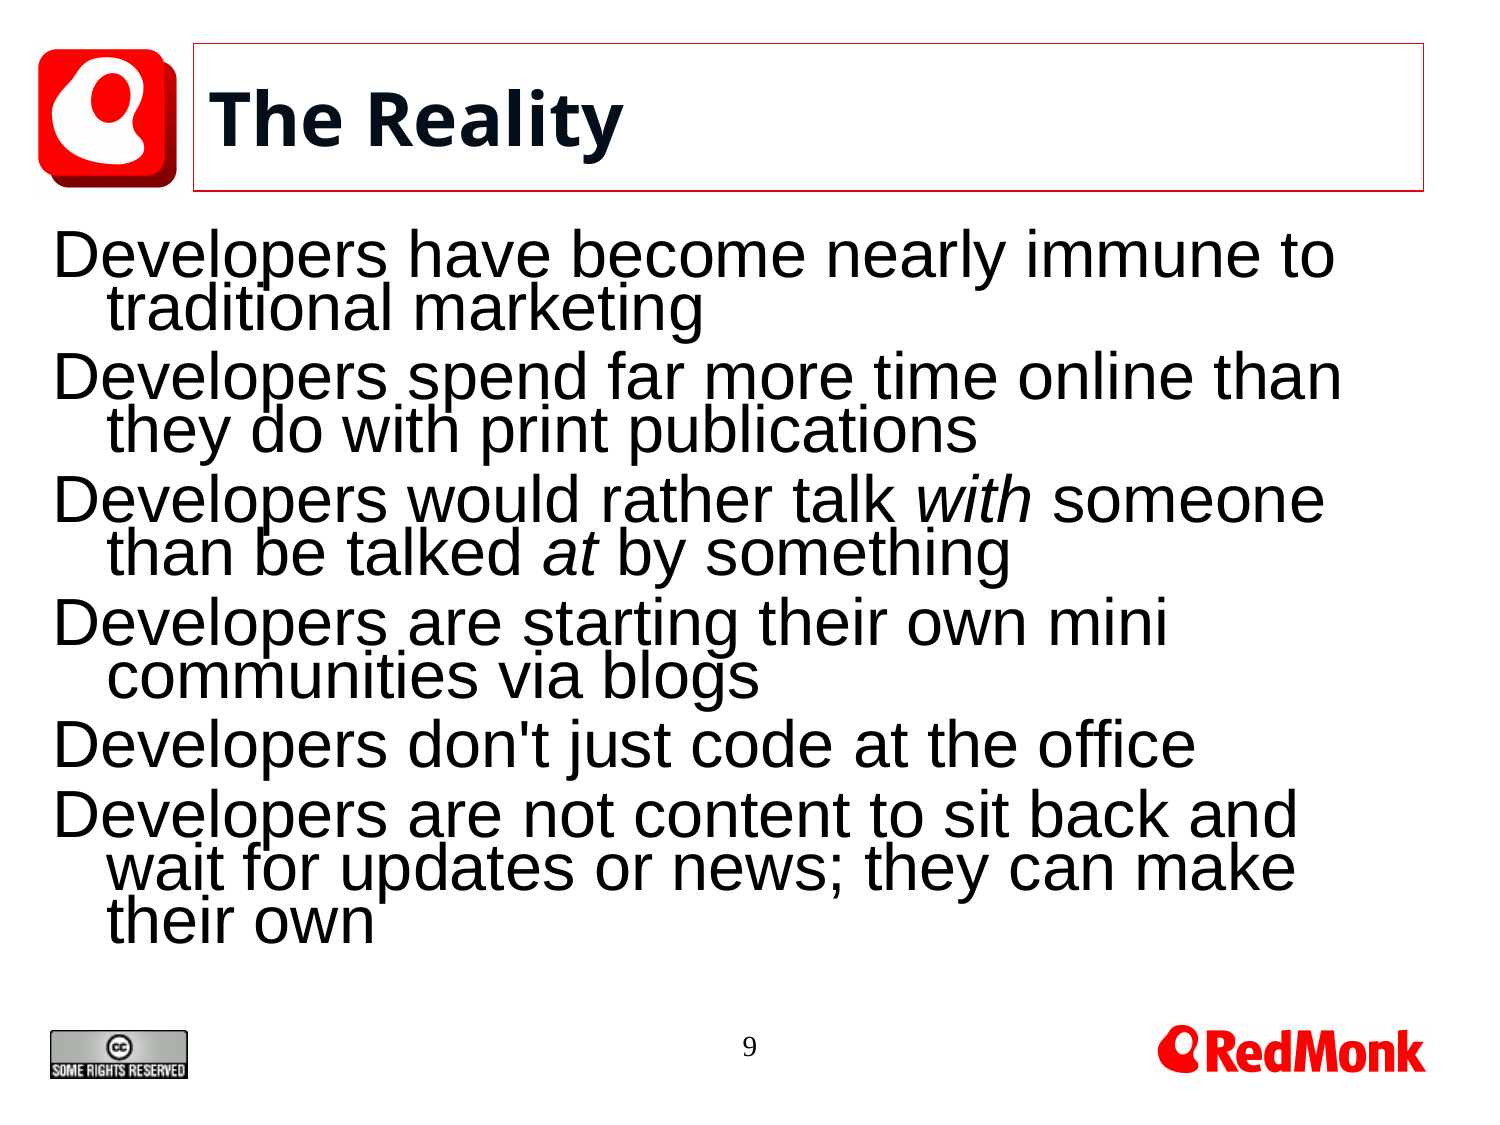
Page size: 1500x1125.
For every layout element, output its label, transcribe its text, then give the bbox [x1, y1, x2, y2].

picture [1151, 1023, 1433, 1075]
list Developers have become nearly immune to traditional marketing Developers spend far more time online than they do with print publications Developers would rather talk with someone than be talked at by something Developers are starting their own mini communities via blogs Developers don't just code at the office Developers are not content to sit back and wait for updates or news; they can make their own [37, 227, 1425, 1008]
title The Reality [193, 43, 1424, 191]
picture [50, 1030, 188, 1079]
picture [33, 42, 183, 197]
